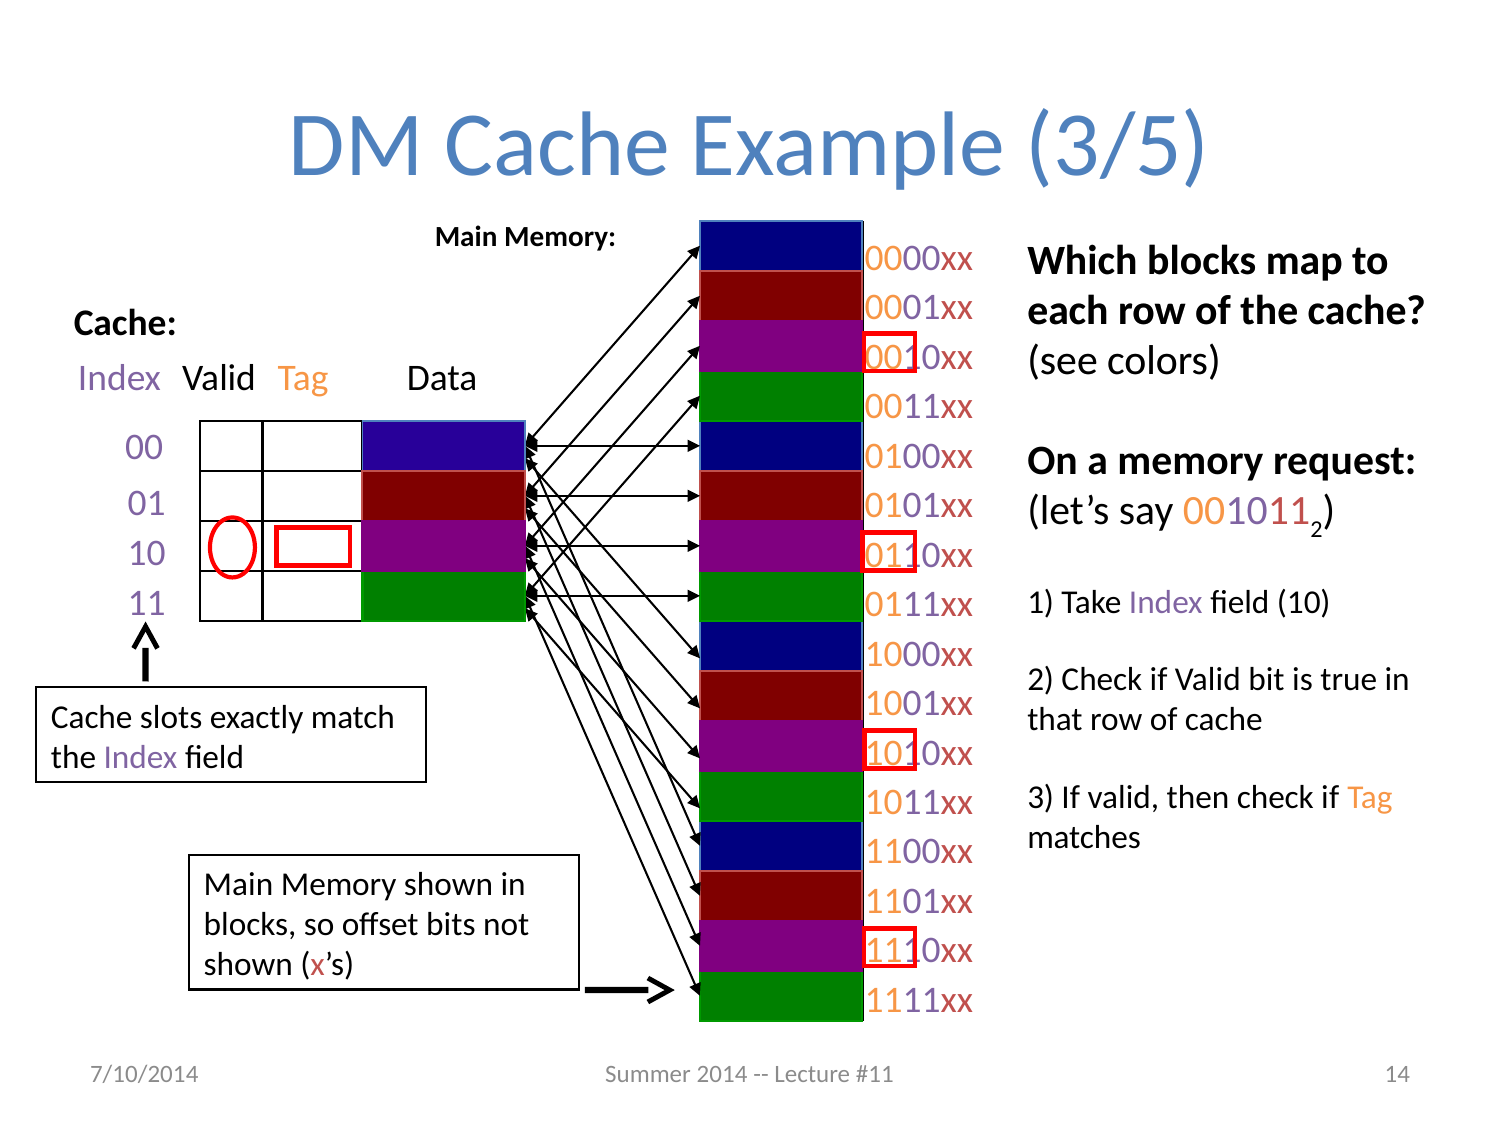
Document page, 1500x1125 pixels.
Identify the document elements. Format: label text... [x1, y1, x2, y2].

text_box Index [63, 345, 177, 406]
text_box [362, 420, 525, 621]
footer Summer 2014 -- Lecture #11 [512, 1042, 988, 1103]
text_box 0000xx 0001xx 0010xx 0011xx 0100xx 0101xx 0110xx 0111xx 1000xx 1001xx 1010xx 1011xx 1100xx 1101xx 1110xx 1111xx [849, 220, 1020, 1028]
text_box 10 [112, 520, 181, 570]
text_box Which blocks map to each row of the cache? (see colors) On a memory request: (let’s say 0010112) 1) Take Index field (10) 2) Check if Valid bit is true in that row of cache 3) If valid, then check if Tag matches [1020, 390, 1463, 863]
text_box [699, 220, 849, 1021]
text_box Data [392, 345, 493, 406]
text_box Cache: [58, 290, 192, 351]
text_box 01 [112, 470, 181, 520]
text_box 11 [112, 570, 181, 631]
slide_number 7/10/2014 [75, 1042, 425, 1103]
text_box Valid [177, 345, 272, 406]
text_box Main Memory: [419, 209, 690, 260]
text_box Tag [272, 345, 344, 406]
slide_number <number> [1074, 1042, 1425, 1103]
text_box Which blocks map to each row of the cache? (see colors) [1012, 224, 1463, 390]
title DM Cache Example (3/5) [75, 45, 1425, 233]
text_box Cache slots exactly match the Index field [36, 687, 426, 783]
text_box Main Memory shown in blocks, so offset bits not shown (x’s) [188, 854, 579, 990]
text_box 00 [110, 414, 179, 475]
